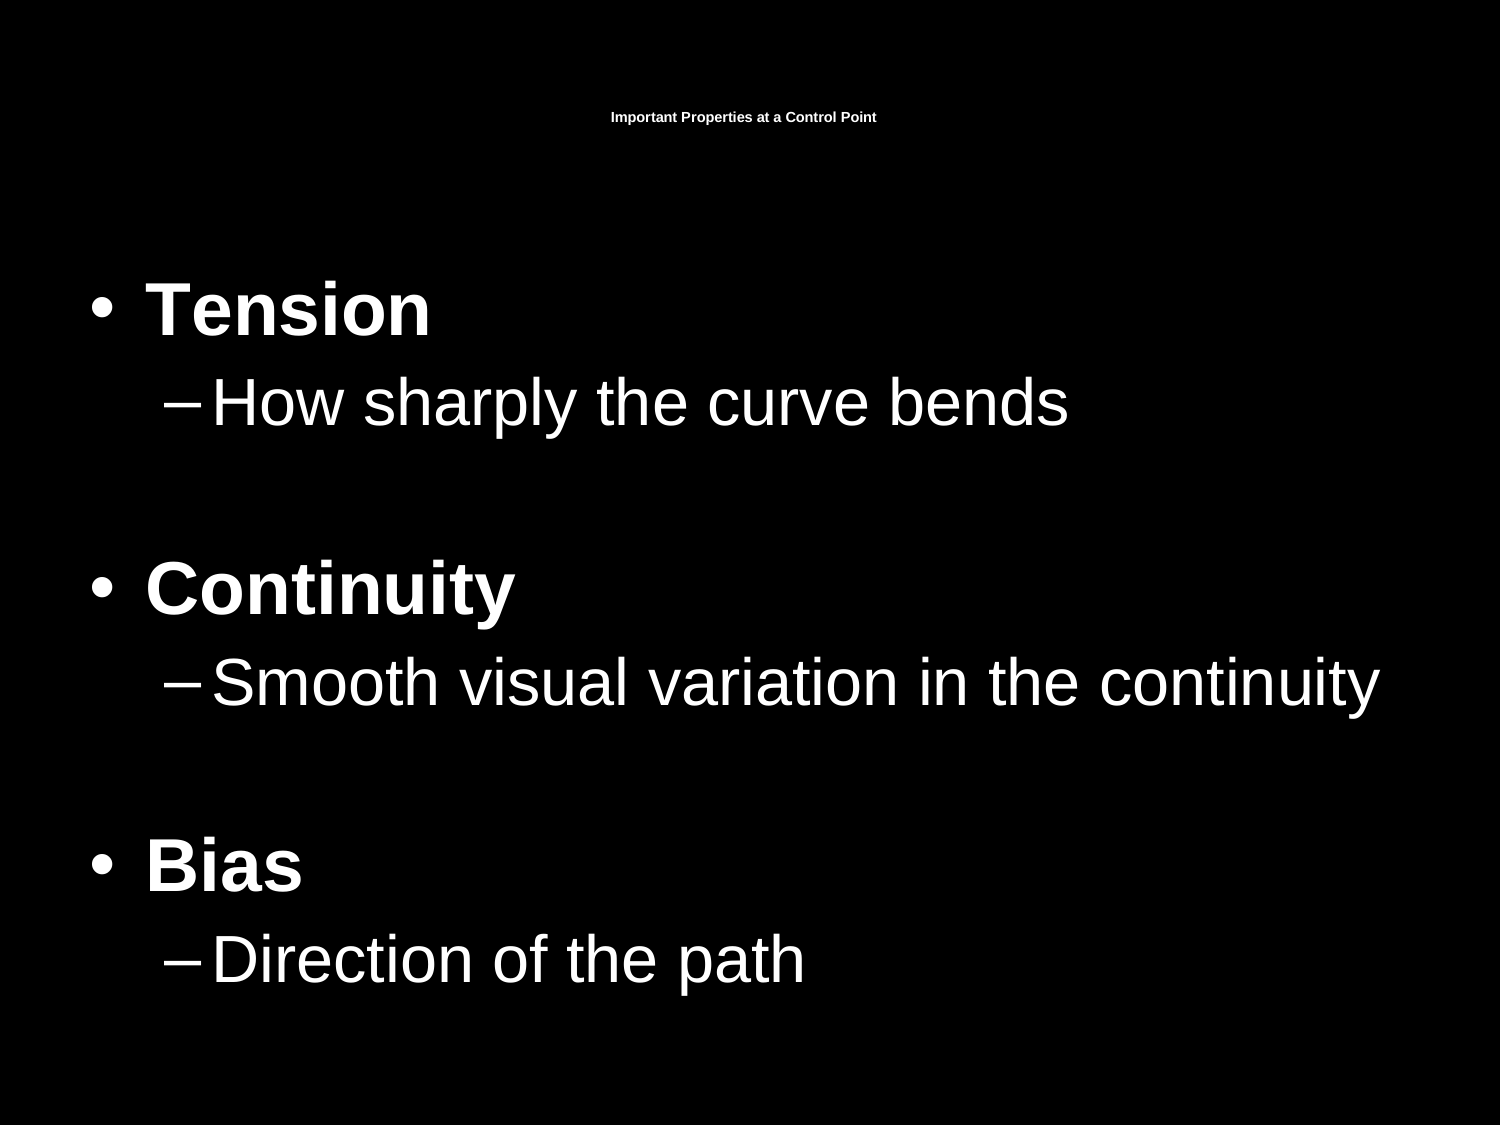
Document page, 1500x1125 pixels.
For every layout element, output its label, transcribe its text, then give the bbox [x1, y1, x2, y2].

list Tension How sharply the curve bends Continuity Smooth visual variation in the continuity Bias Direction of the path [74, 262, 1463, 1006]
title Important Properties at a Control Point [24, 45, 1463, 188]
